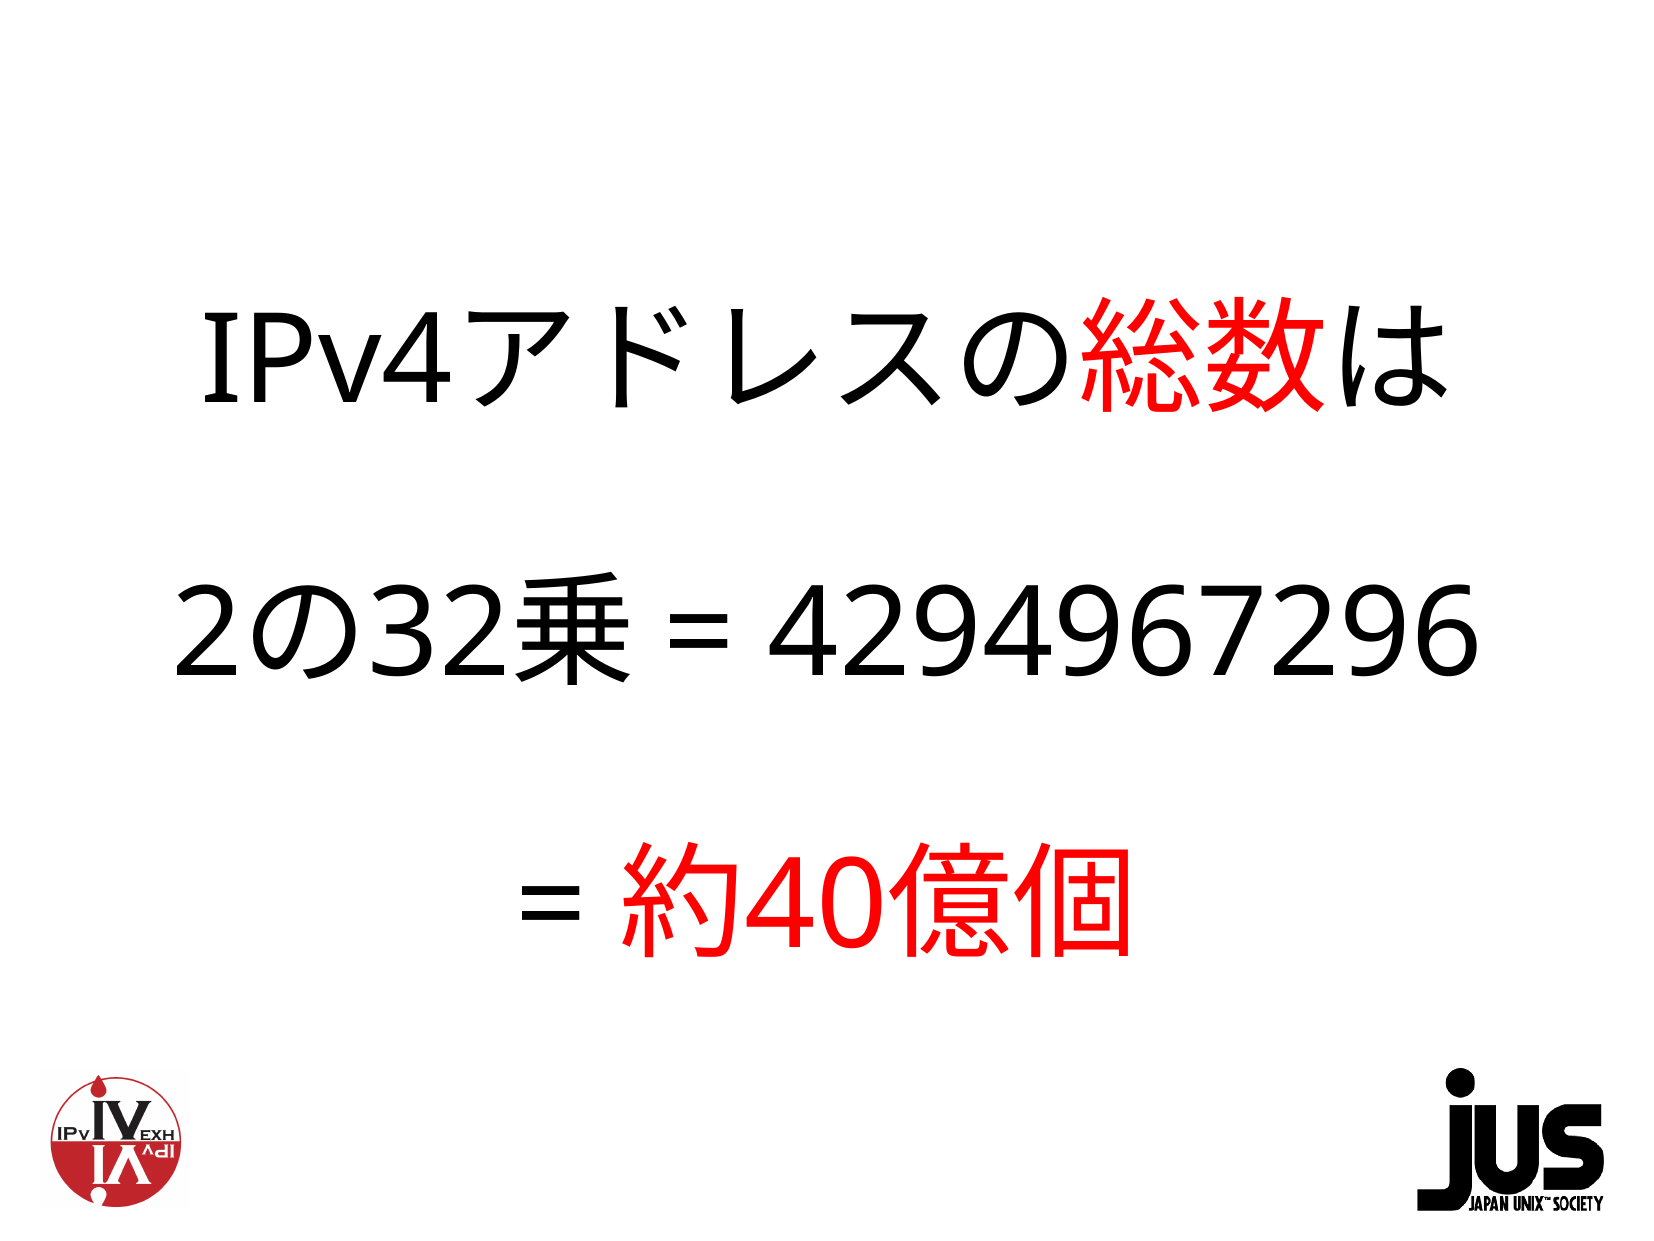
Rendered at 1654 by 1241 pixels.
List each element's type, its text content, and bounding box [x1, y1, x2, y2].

picture [41, 1068, 190, 1210]
picture [1417, 1068, 1604, 1211]
subtitle IPv4アドレスの総数は 2の32乗 = 4294967296 = 約40億個 [82, 88, 1571, 1063]
